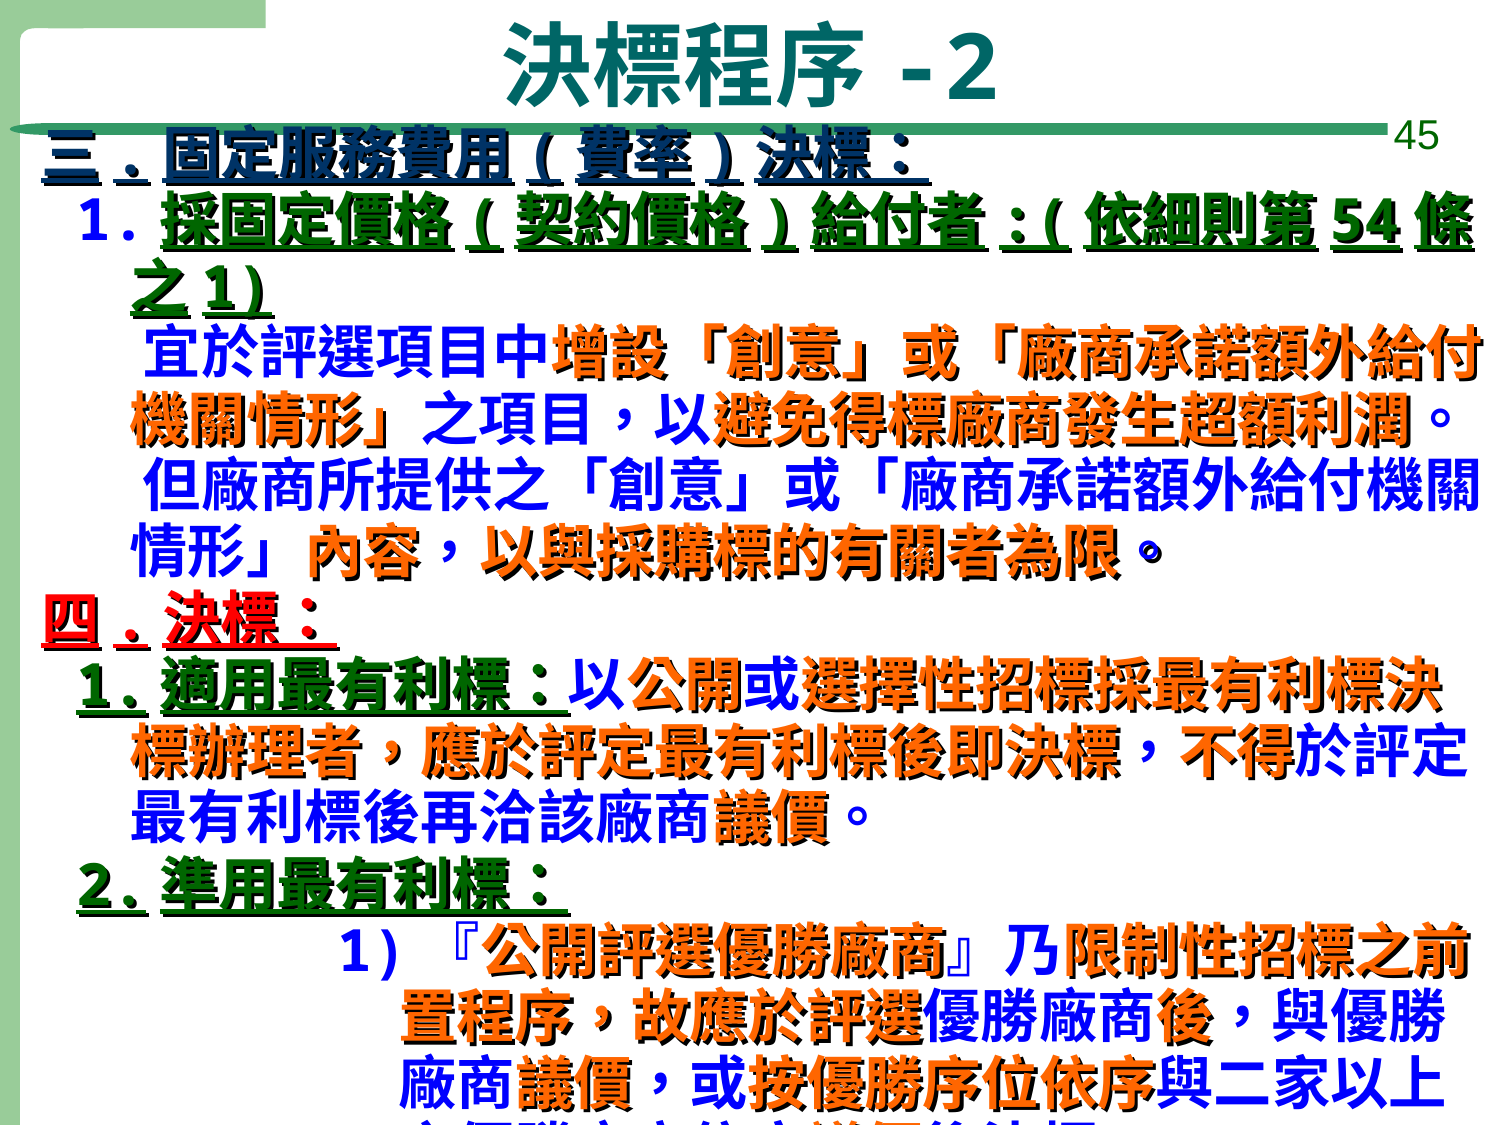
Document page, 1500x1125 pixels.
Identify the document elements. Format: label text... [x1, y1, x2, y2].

text_box 三.固定服務費用(費率)決標： 1.採固定價格(契約價格)給付者:(依細則第54條之1) 宜於評選項目中增設「創意」或「廠商承諾額外給付機關情形」之項目，以避免得標廠商發生超額利潤。 但廠商所提供之「創意」或「廠商承諾額外給付機關情形」內容，以與採購標的有關者為限。 四.決標： 1.適用最有利標：以公開或選擇性招標採最有利標決標辦理者，應於評定最有利標後即決標，不得於評定最有利標後再洽該廠商議價。 2.準用最有利標： 1)『公開評選優勝廠商』乃限制性招標之前置程序，故應於評選優勝廠商後，與優勝廠商議價，或按優勝序位依序與二家以上之優勝廠商依序議價後決標。 [41, 114, 1488, 1125]
title 決標程序-2 [0, 0, 1500, 126]
